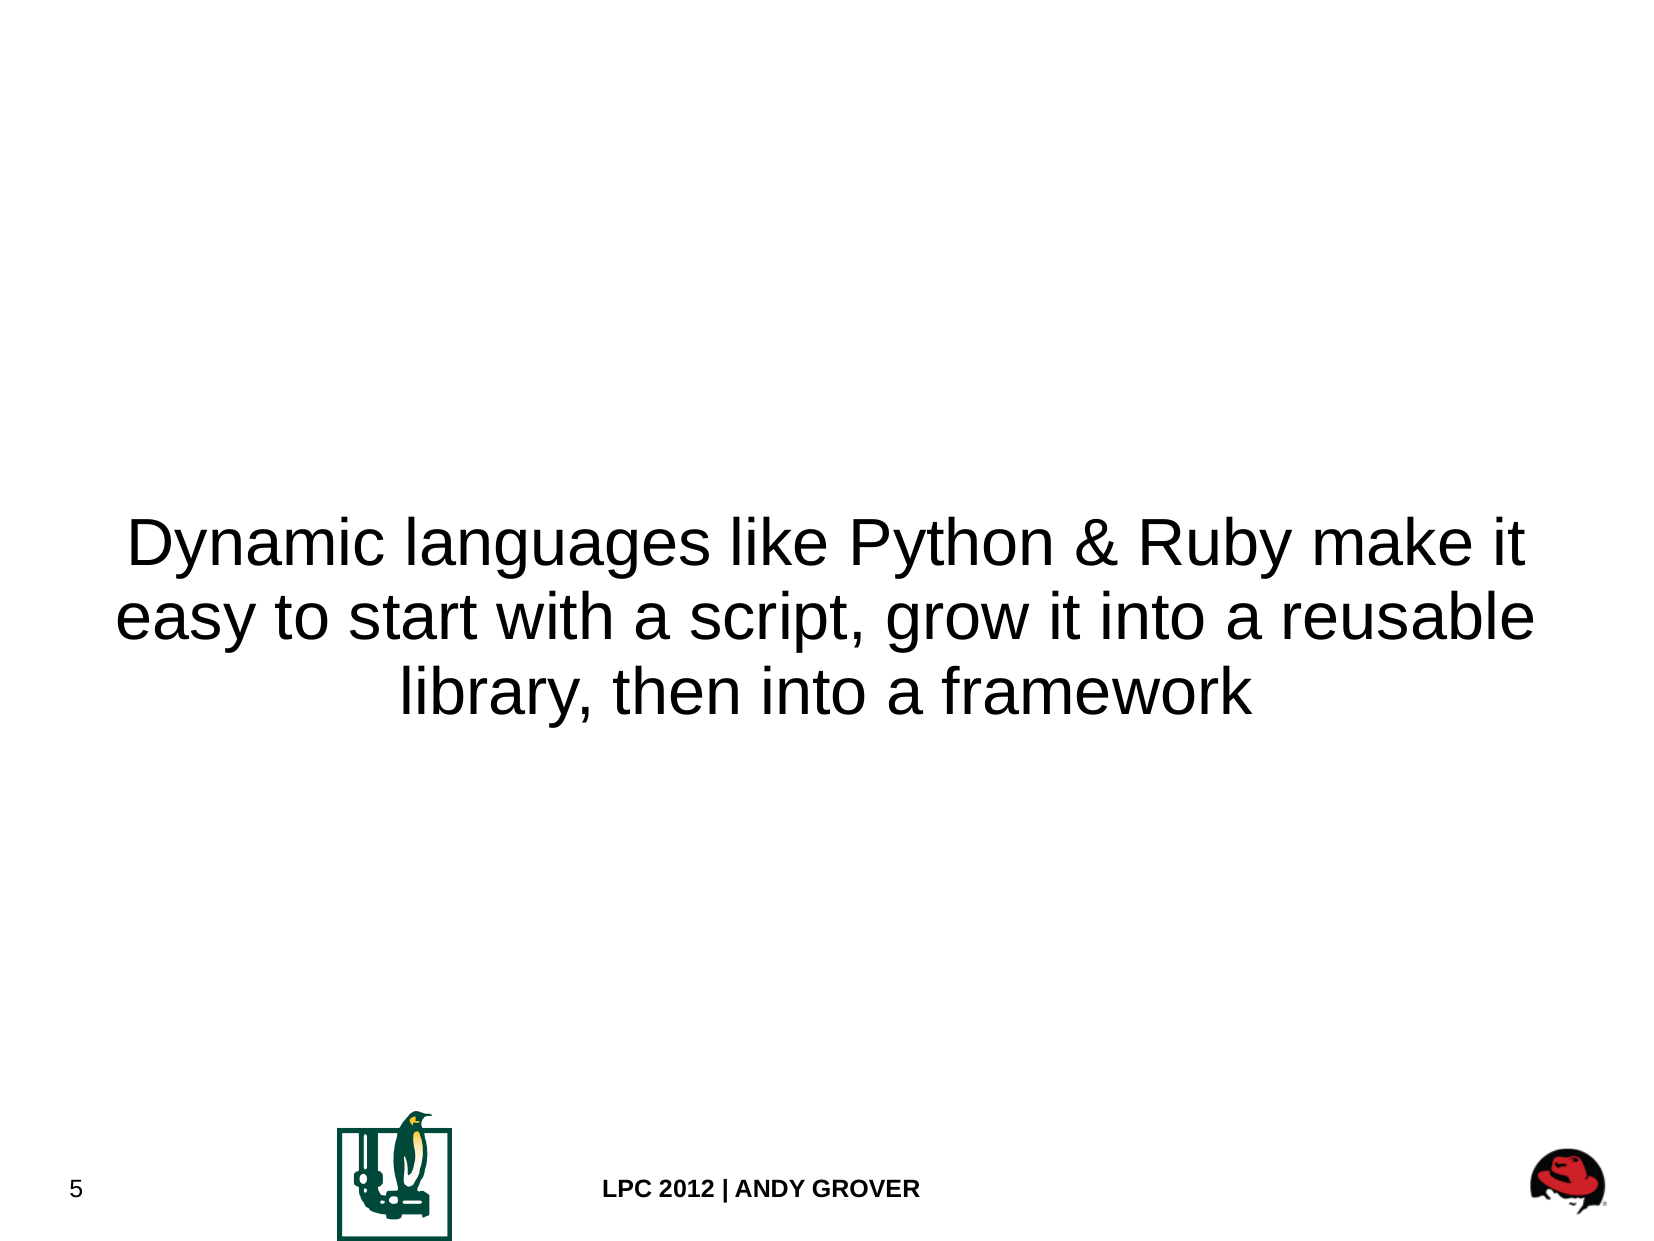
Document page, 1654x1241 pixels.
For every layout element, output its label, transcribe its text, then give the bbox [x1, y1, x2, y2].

subtitle Dynamic languages like Python & Ruby make it easy to start with a script, grow it into a reusable library, then into a framework [82, 266, 1571, 968]
picture [337, 1111, 452, 1241]
picture [1529, 1146, 1613, 1224]
